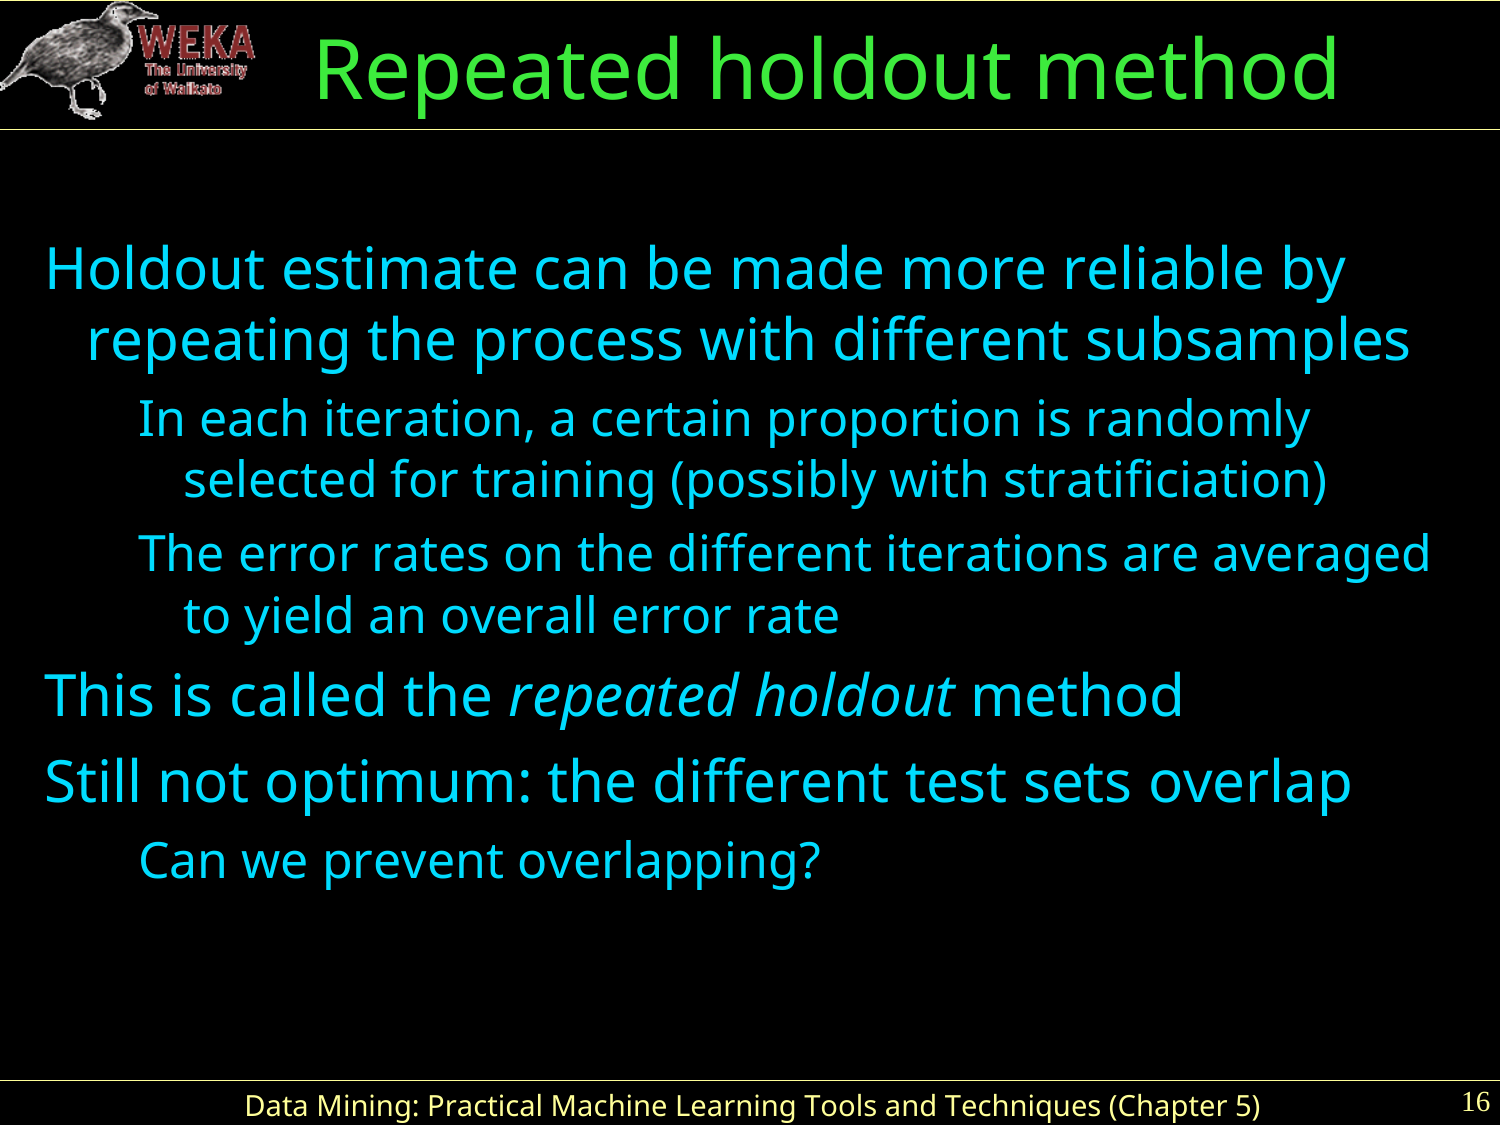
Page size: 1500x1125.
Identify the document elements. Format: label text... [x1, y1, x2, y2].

text_box Holdout estimate can be made more reliable by repeating the process with different subsamples In each iteration, a certain proportion is randomly selected for training (possibly with stratificiation) The error rates on the different iterations are averaged to yield an overall error rate This is called the repeated holdout method Still not optimum: the different test sets overlap Can we prevent overlapping? [29, 224, 1477, 901]
picture [0, 1, 266, 129]
title Repeated holdout method [297, 0, 1500, 148]
